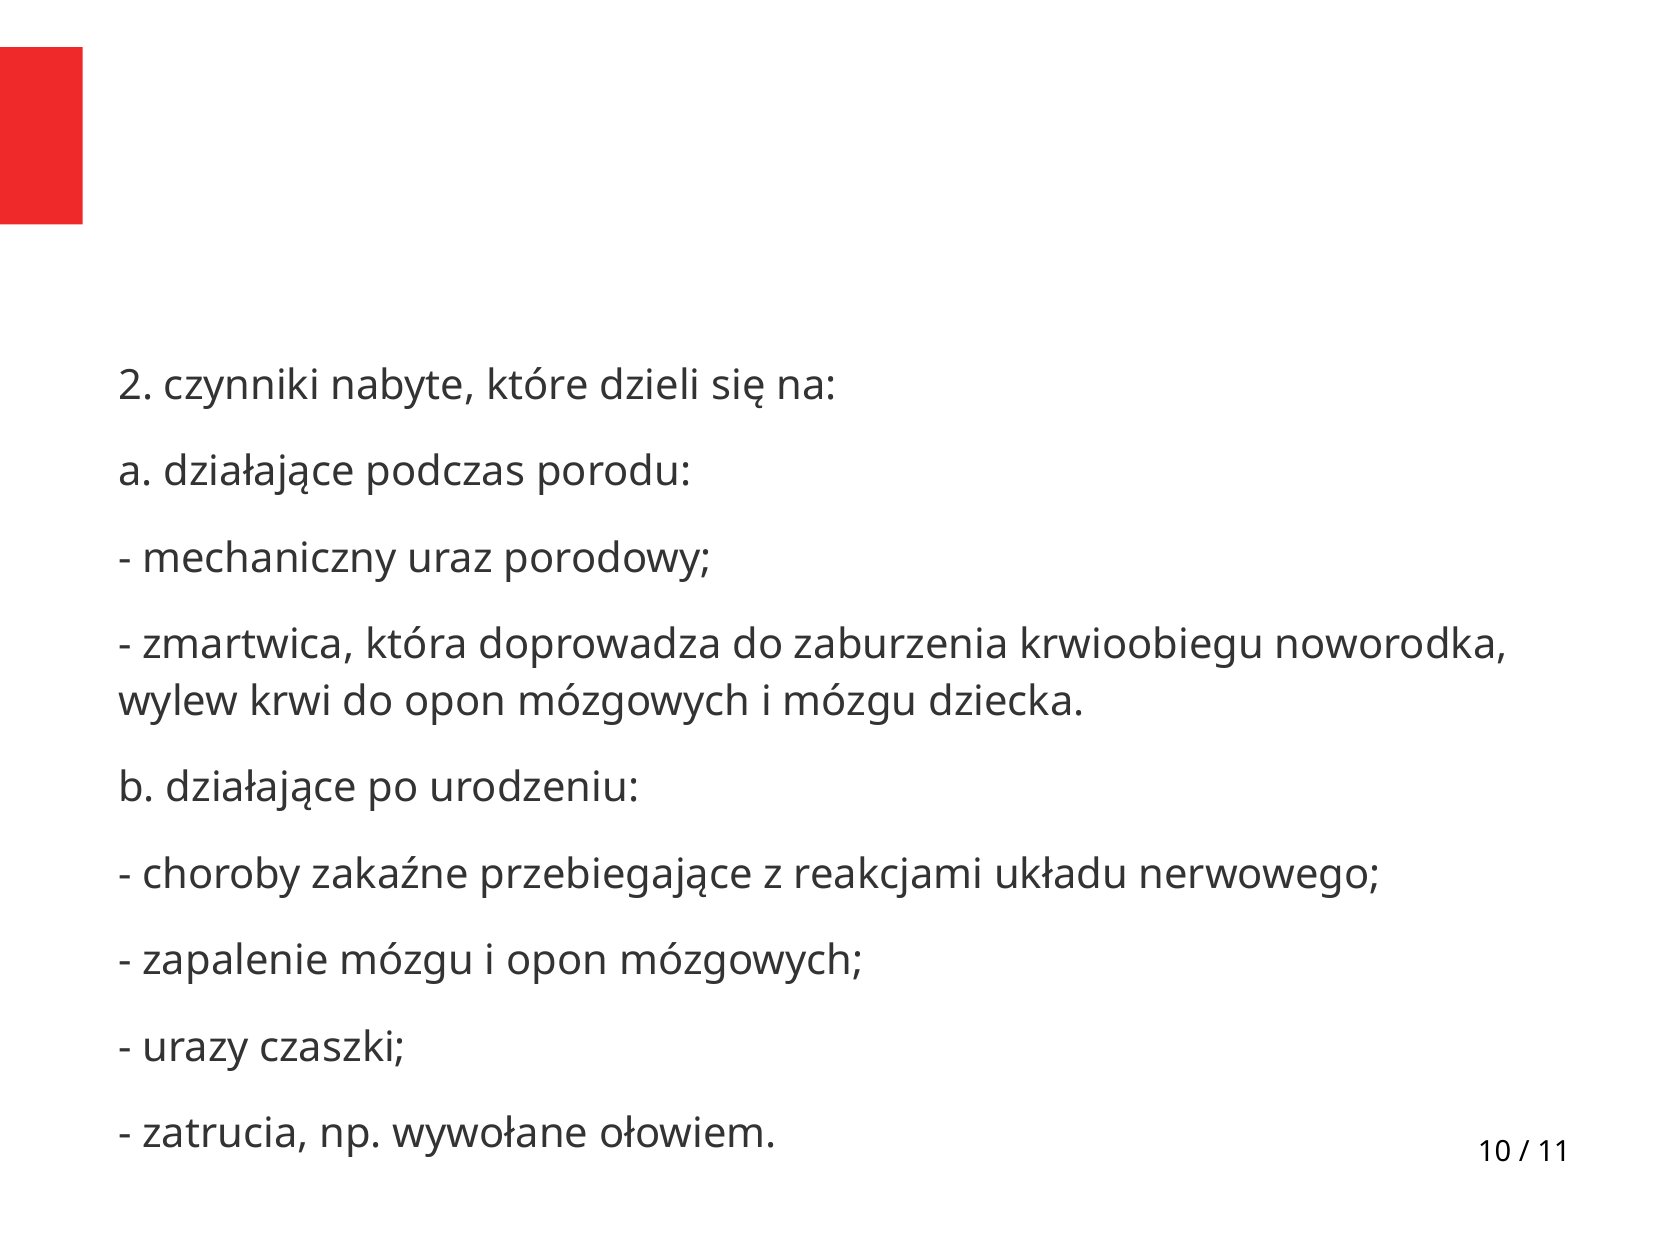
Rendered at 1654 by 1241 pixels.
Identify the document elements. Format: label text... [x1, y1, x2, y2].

list 2. czynniki nabyte, które dzieli się na: a. działające podczas porodu: - mechaniczny uraz porodowy; - zmartwica, która doprowadza do zaburzenia krwioobiegu noworodka, wylew krwi do opon mózgowych i mózgu dziecka. b. działające po urodzeniu: - choroby zakaźne przebiegające z reakcjami układu nerwowego; - zapalenie mózgu i opon mózgowych; - urazy czaszki; - zatrucia, np. wywołane ołowiem. [118, 354, 1536, 1074]
